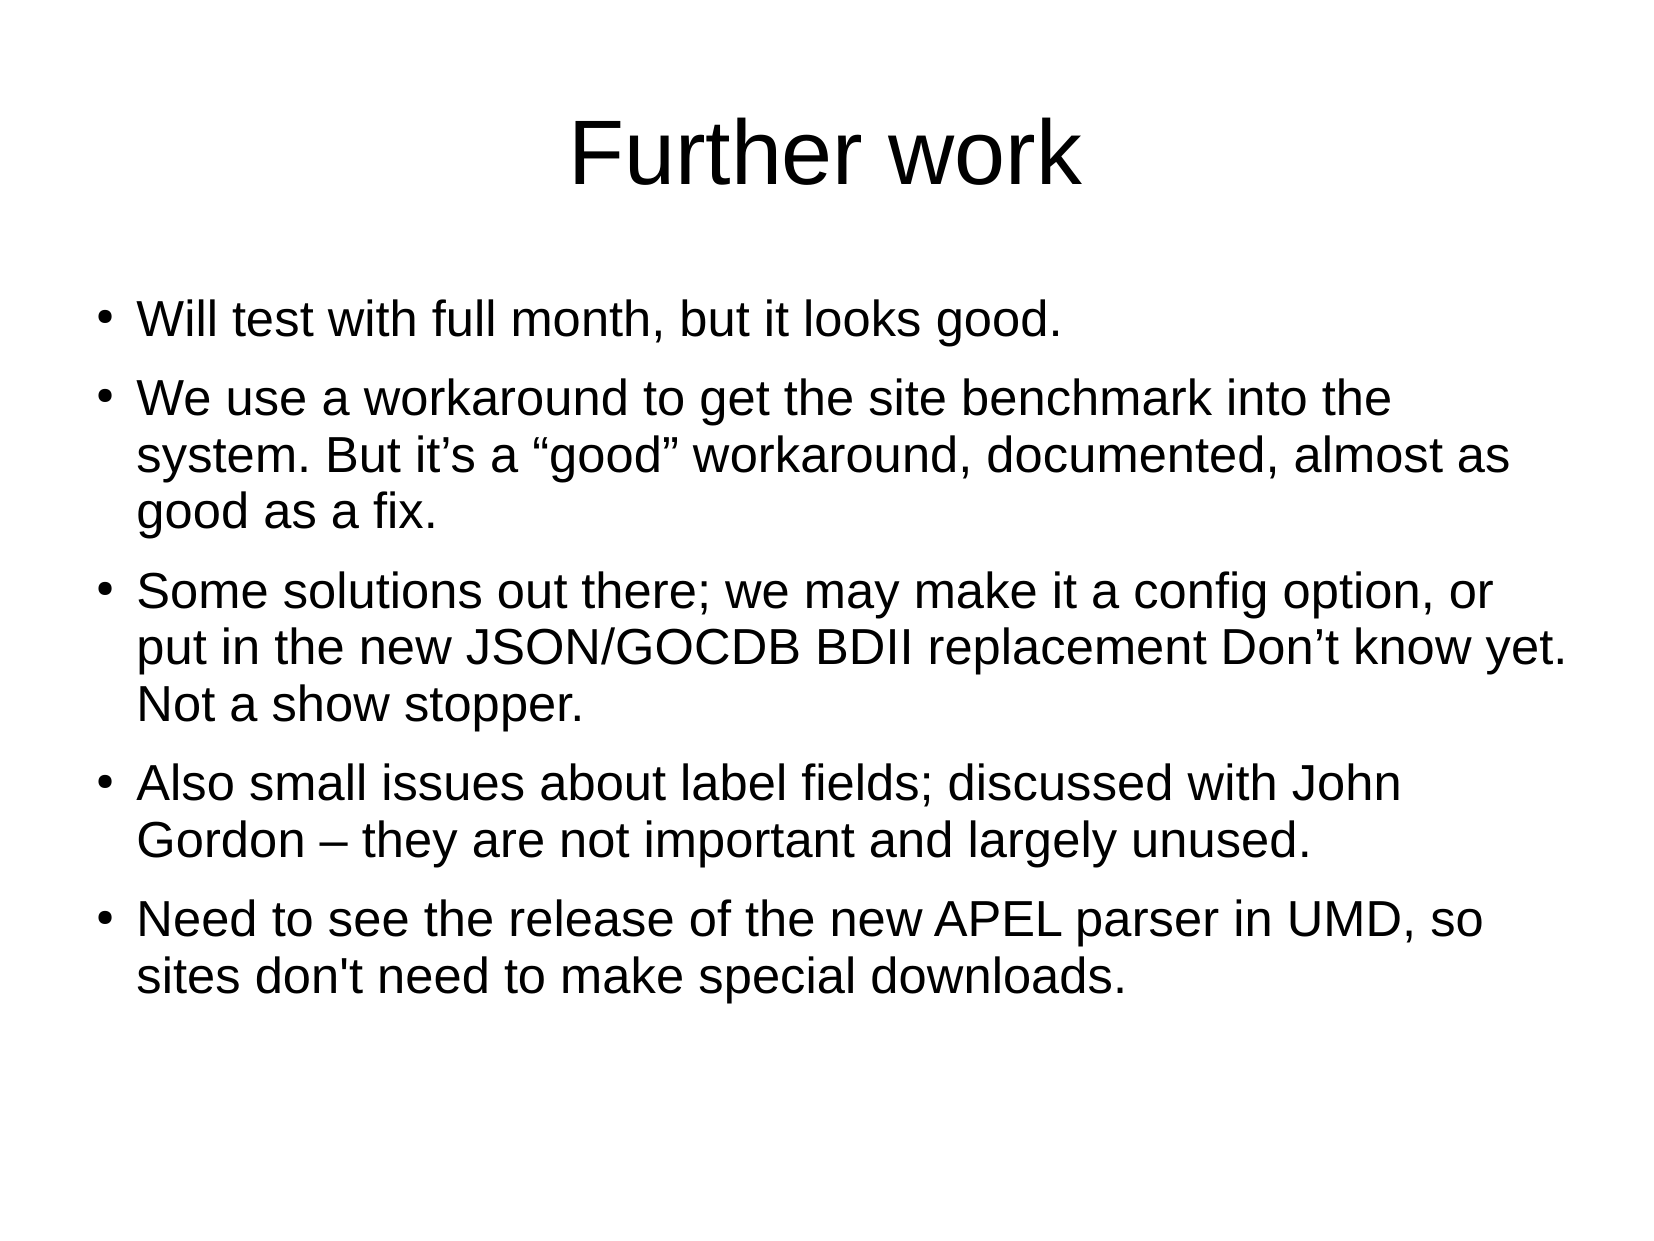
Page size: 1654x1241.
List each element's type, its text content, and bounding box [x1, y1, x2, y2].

title Further work [82, 49, 1571, 257]
list Will test with full month, but it looks good. We use a workaround to get the site benchmark into the system. But it’s a “good” workaround, documented, almost as good as a fix. Some solutions out there; we may make it a config option, or put in the new JSON/GOCDB BDII replacement Don’t know yet. Not a show stopper. Also small issues about label fields; discussed with John Gordon – they are not important and largely unused. Need to see the release of the new APEL parser in UMD, so sites don't need to make special downloads. [82, 290, 1571, 1010]
